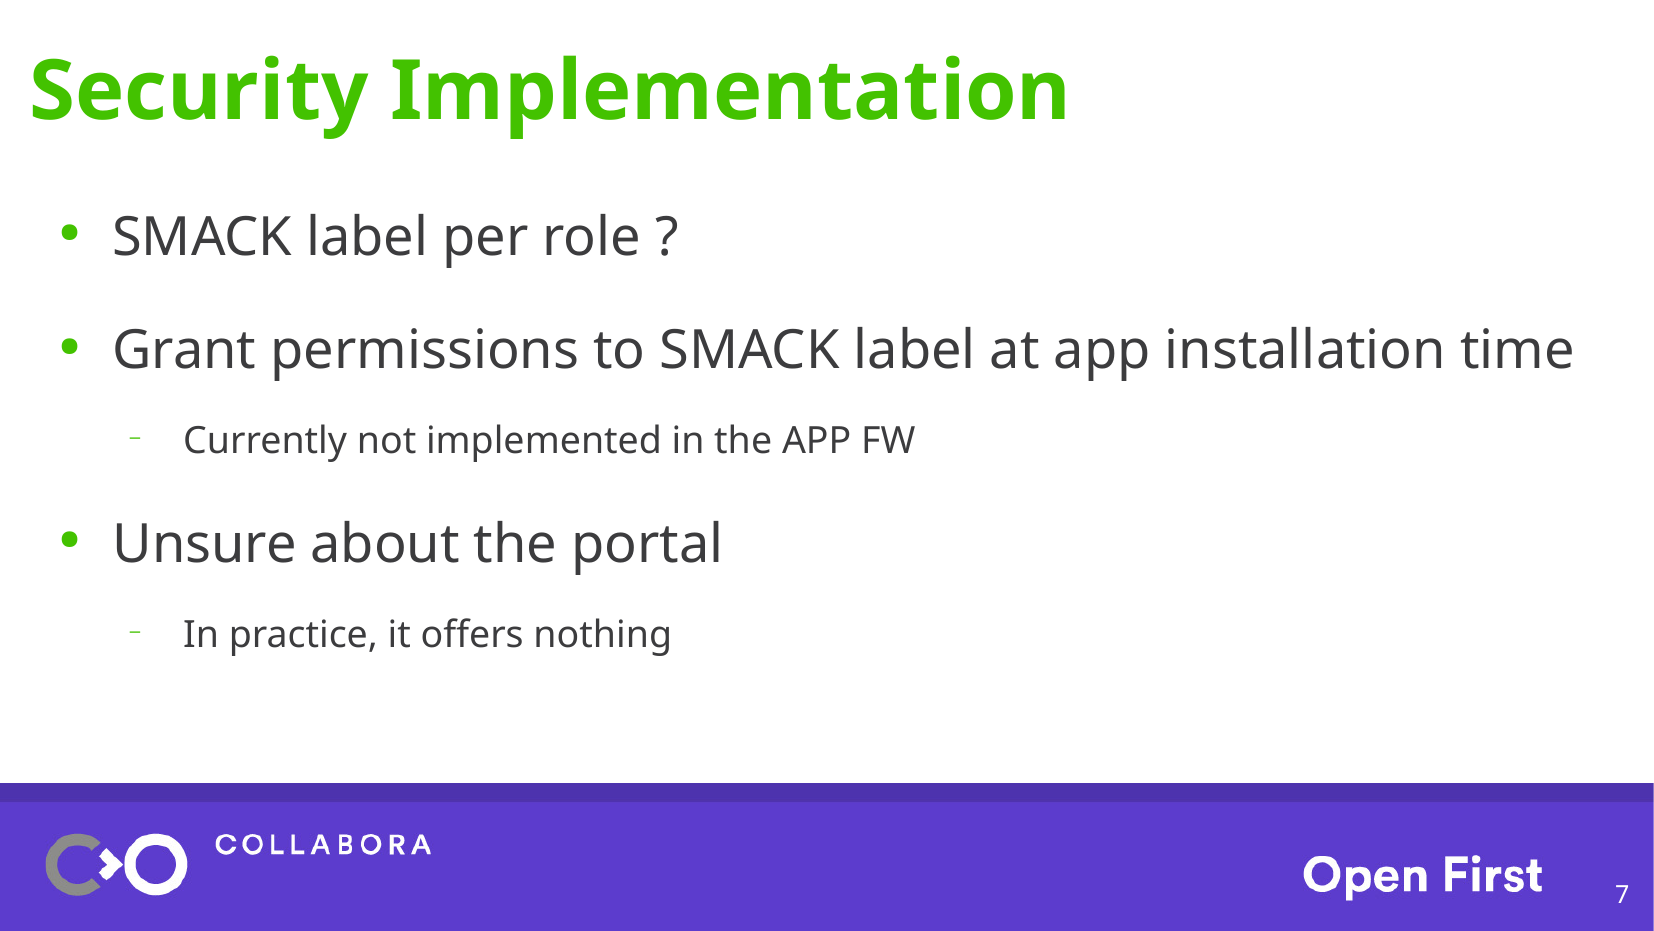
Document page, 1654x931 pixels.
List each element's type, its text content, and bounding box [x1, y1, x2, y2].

picture [0, 0, 1654, 931]
title Security Implementation [29, 28, 1603, 147]
list SMACK label per role ? Grant permissions to SMACK label at app installation time Currently not implemented in the APP FW Unsure about the portal In practice, it offers nothing [41, 160, 1614, 804]
